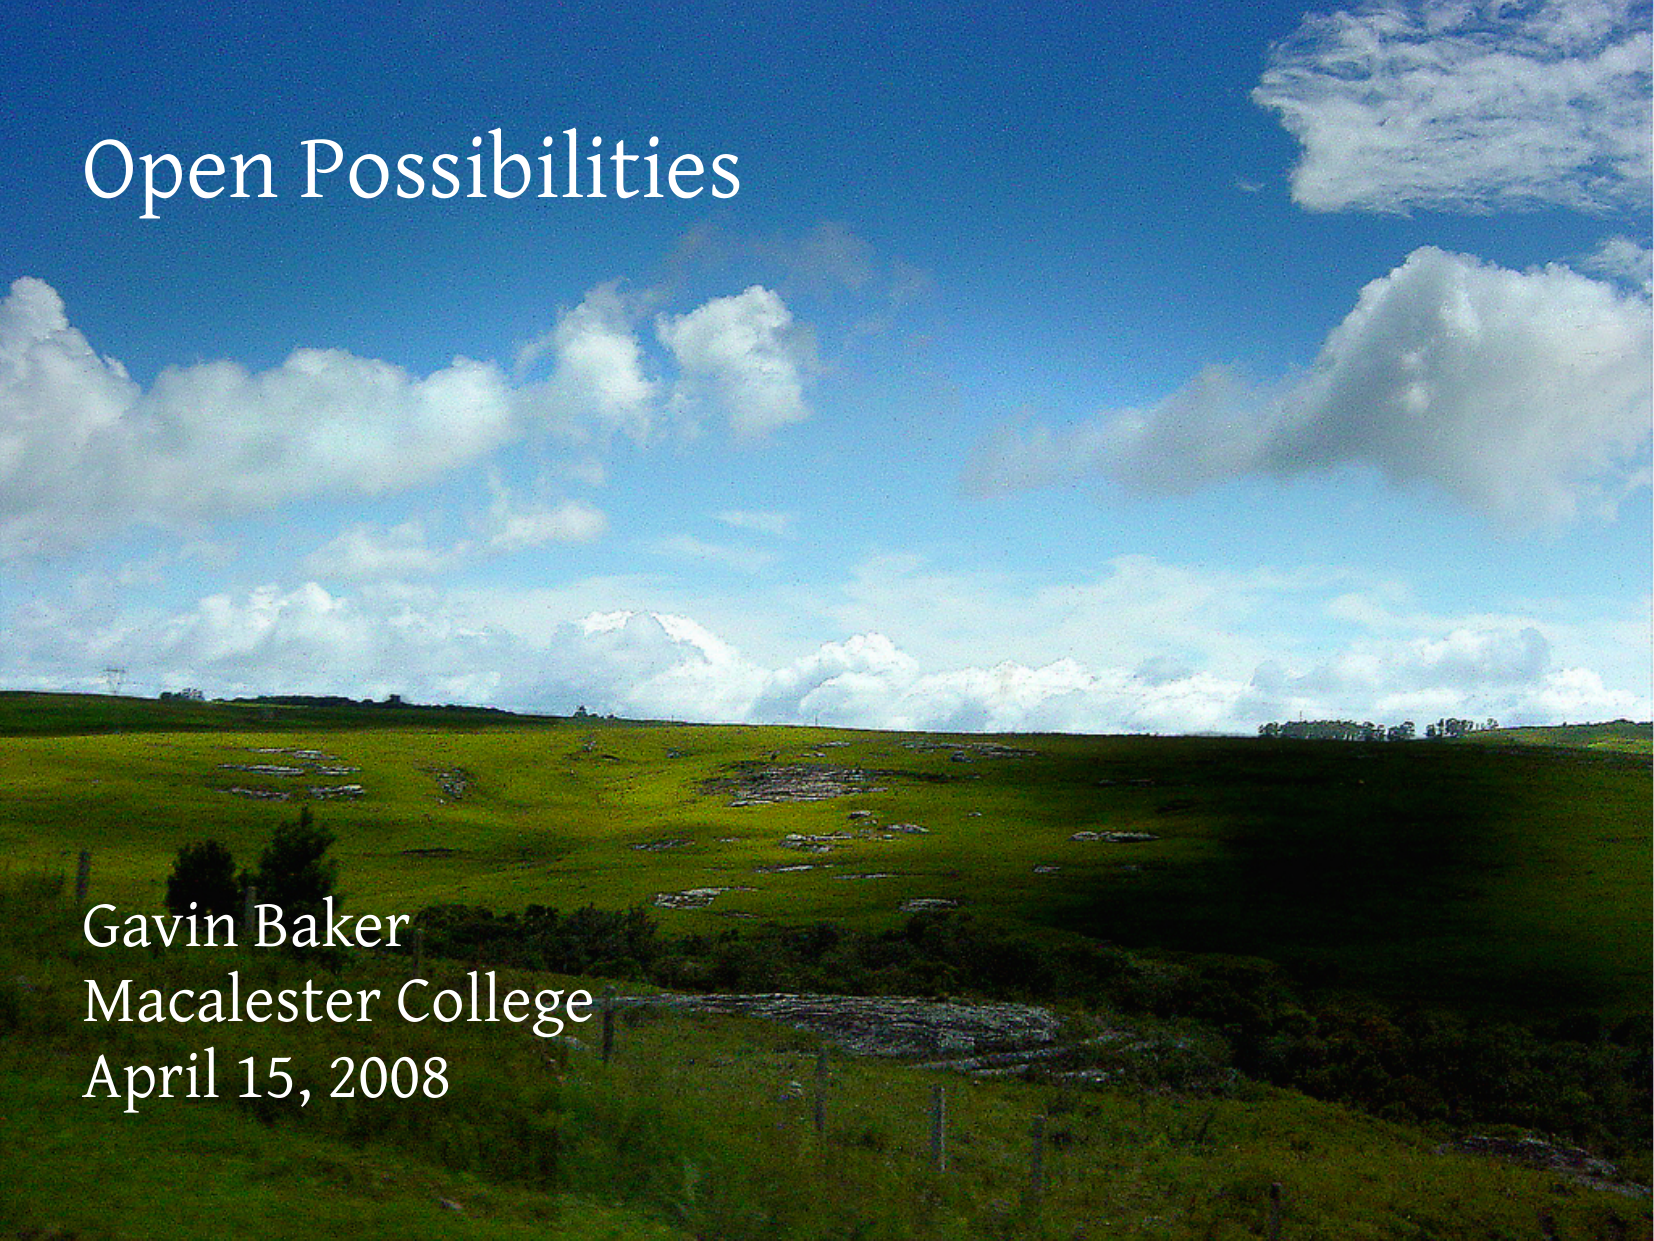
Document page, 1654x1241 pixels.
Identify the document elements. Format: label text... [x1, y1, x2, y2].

title Open Possibilities [82, 67, 1571, 275]
subtitle Gavin Baker Macalester College April 15, 2008 [82, 282, 1571, 1117]
picture [0, 0, 1654, 1241]
